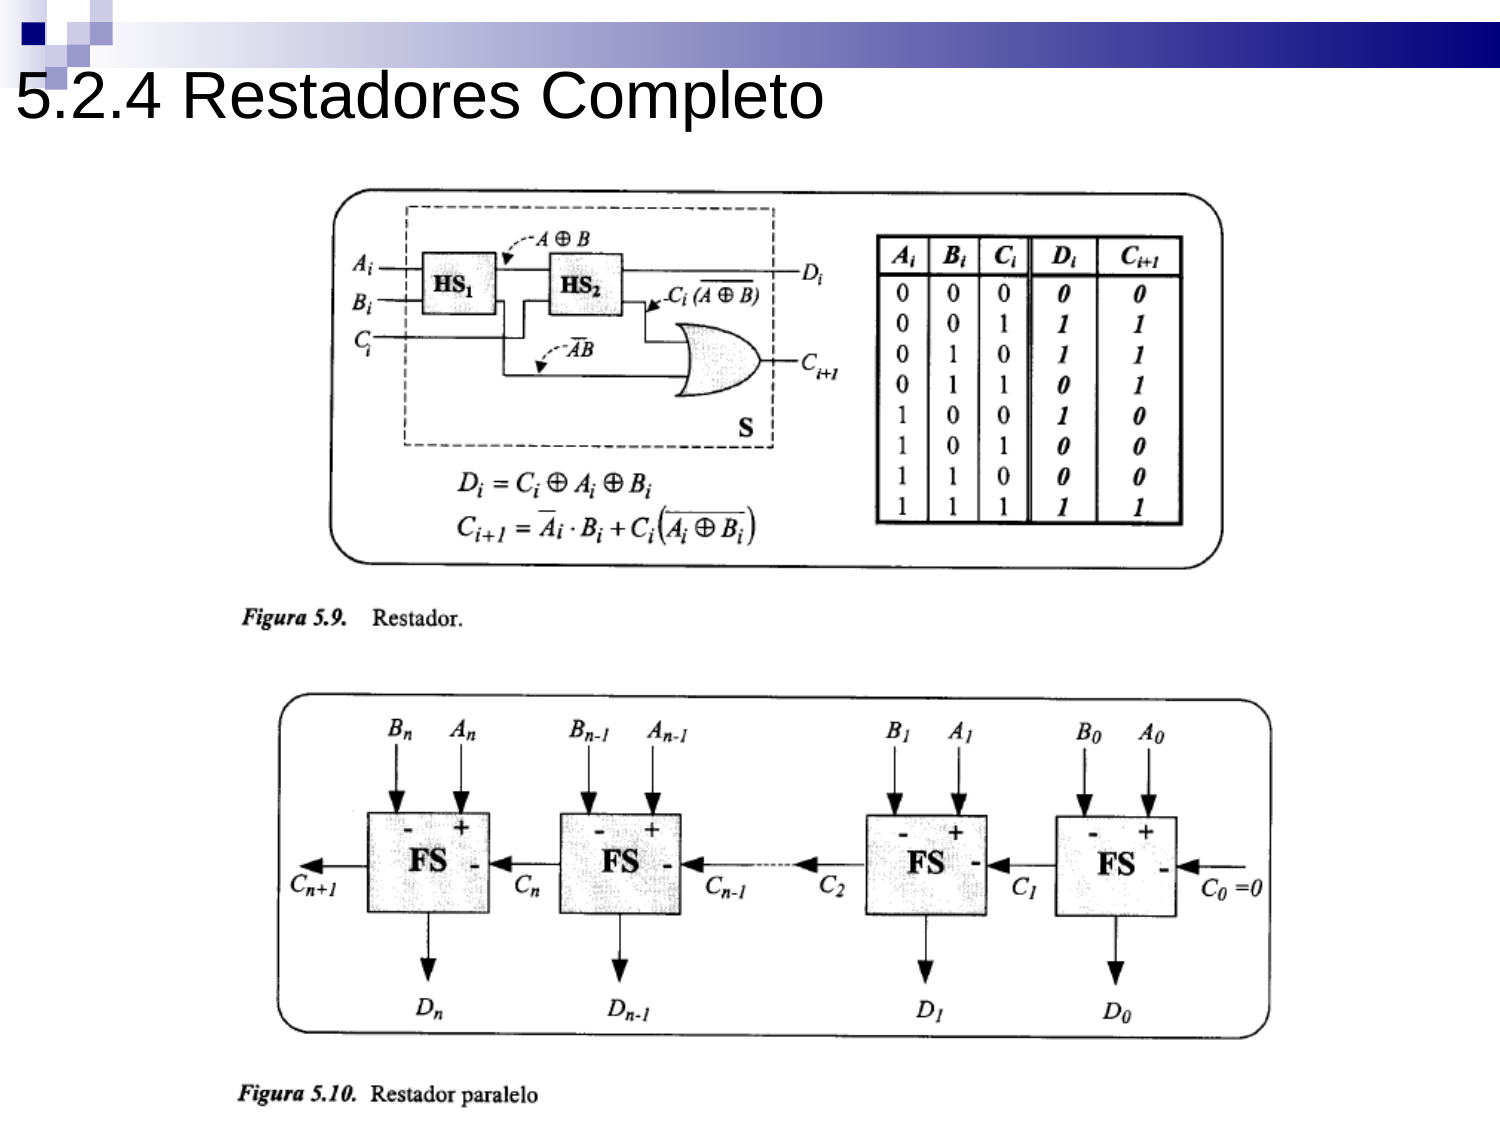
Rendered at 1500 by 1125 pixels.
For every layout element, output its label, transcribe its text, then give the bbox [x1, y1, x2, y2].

title 5.2.4 Restadores Completo [0, 44, 1351, 140]
picture [183, 144, 1306, 1125]
